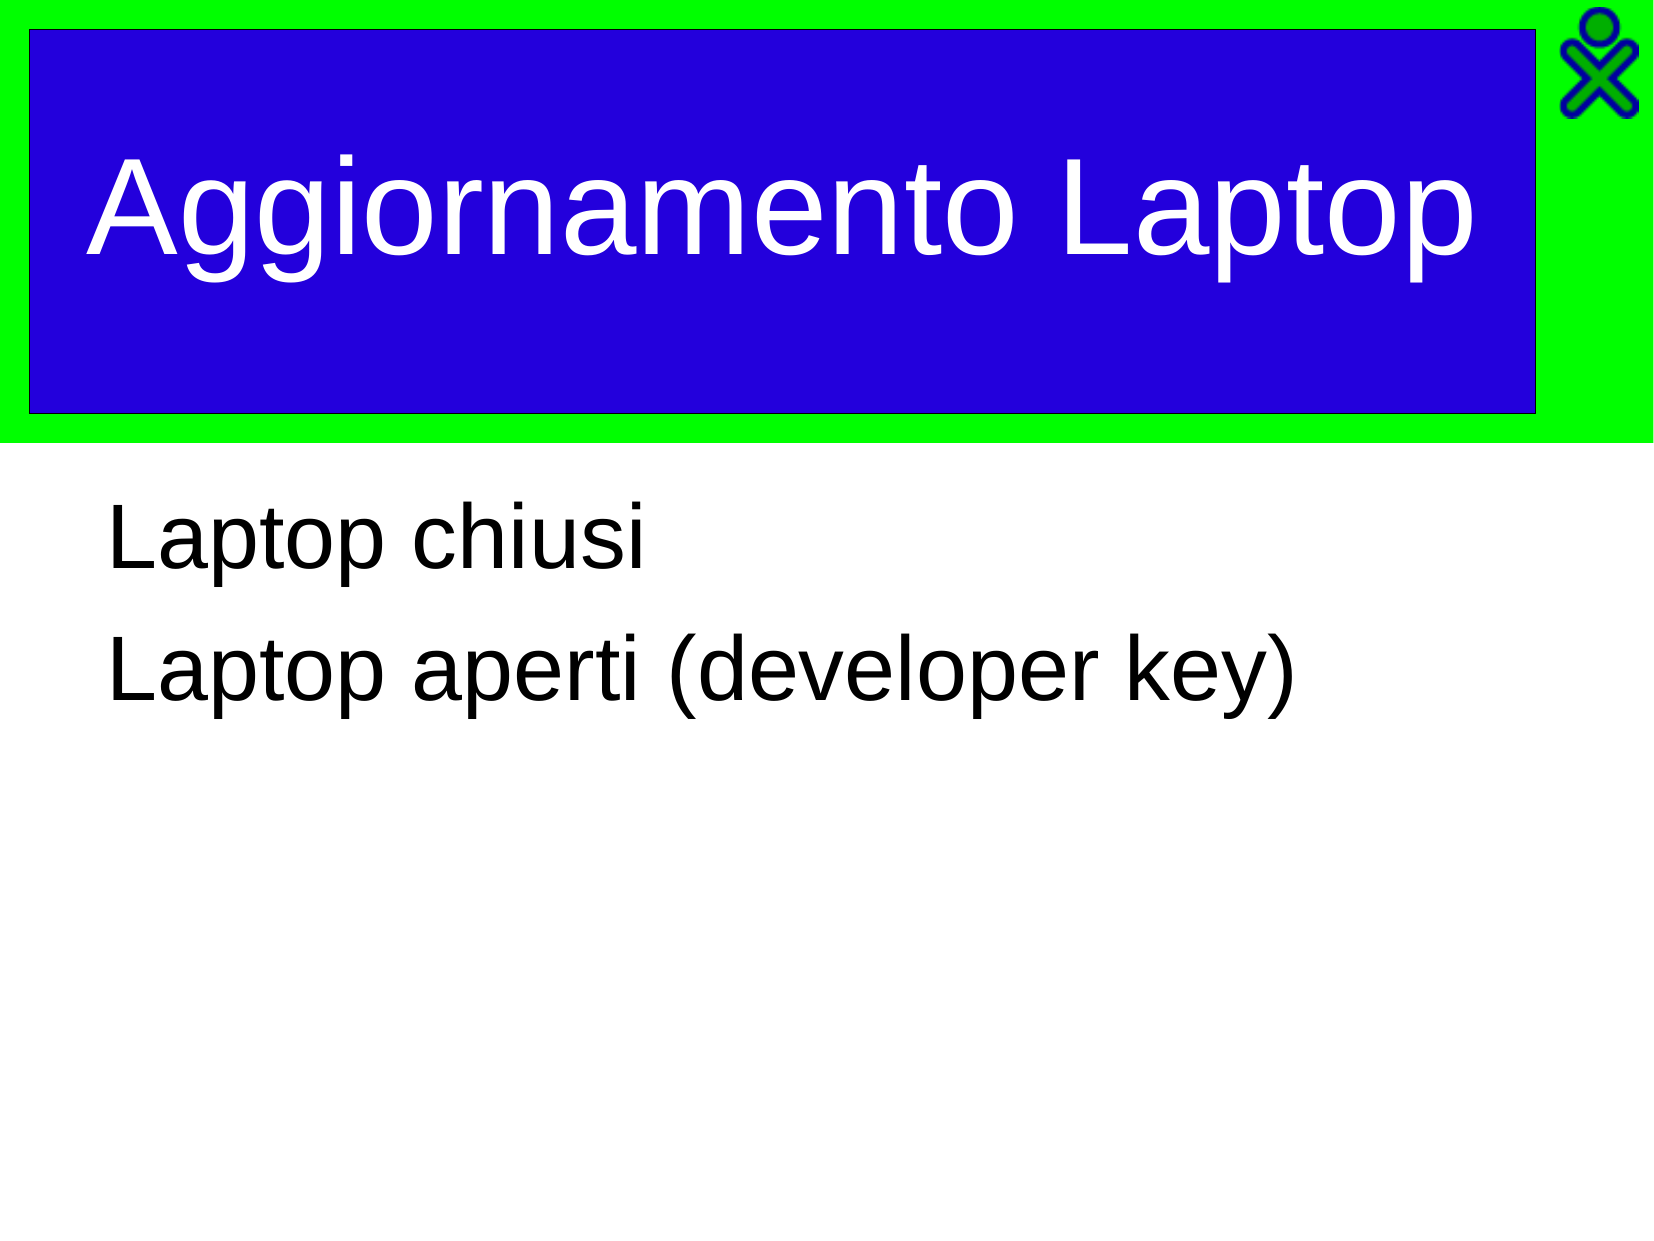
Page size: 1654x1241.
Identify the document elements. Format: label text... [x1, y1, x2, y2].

list Laptop chiusi Laptop aperti (developer key) [88, 485, 1577, 1108]
picture [1559, 7, 1639, 119]
title Aggiornamento Laptop [59, 0, 1506, 414]
